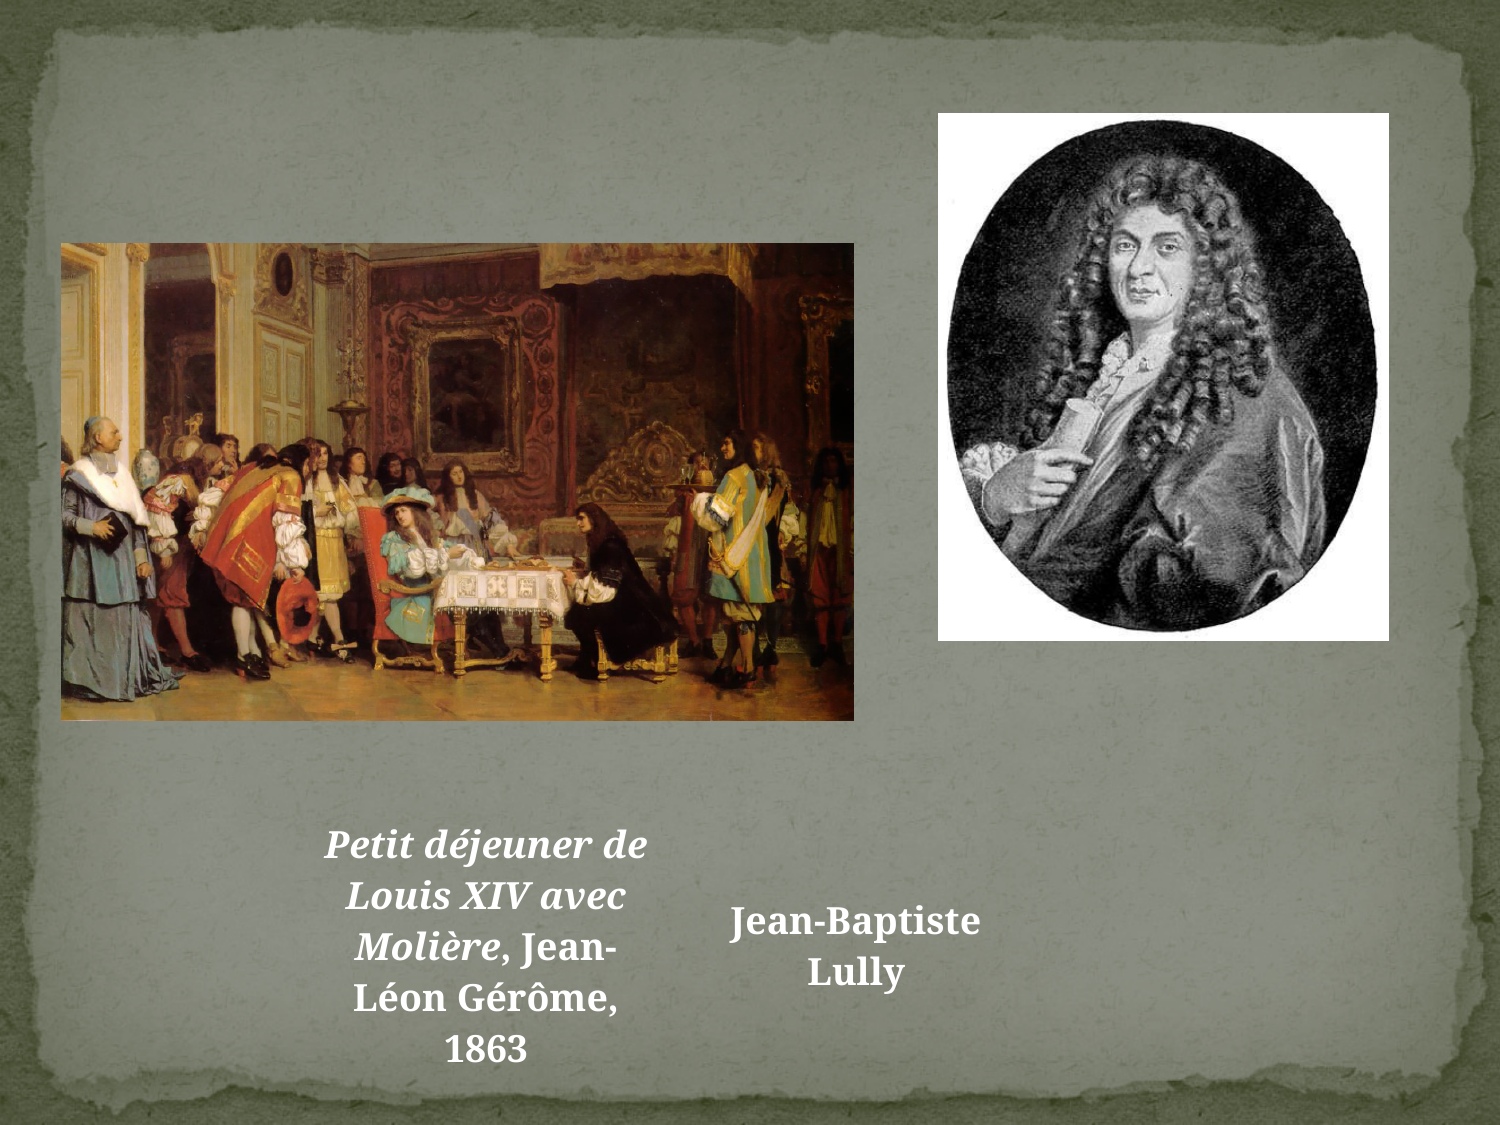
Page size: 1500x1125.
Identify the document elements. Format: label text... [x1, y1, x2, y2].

table_header Petit déjeuner de Louis XIV avec Molière, Jean-Léon Gérôme, 1863 [301, 811, 671, 1081]
picture [0, 0, 1500, 1125]
table_header Jean-Baptiste Lully [671, 811, 1041, 1081]
